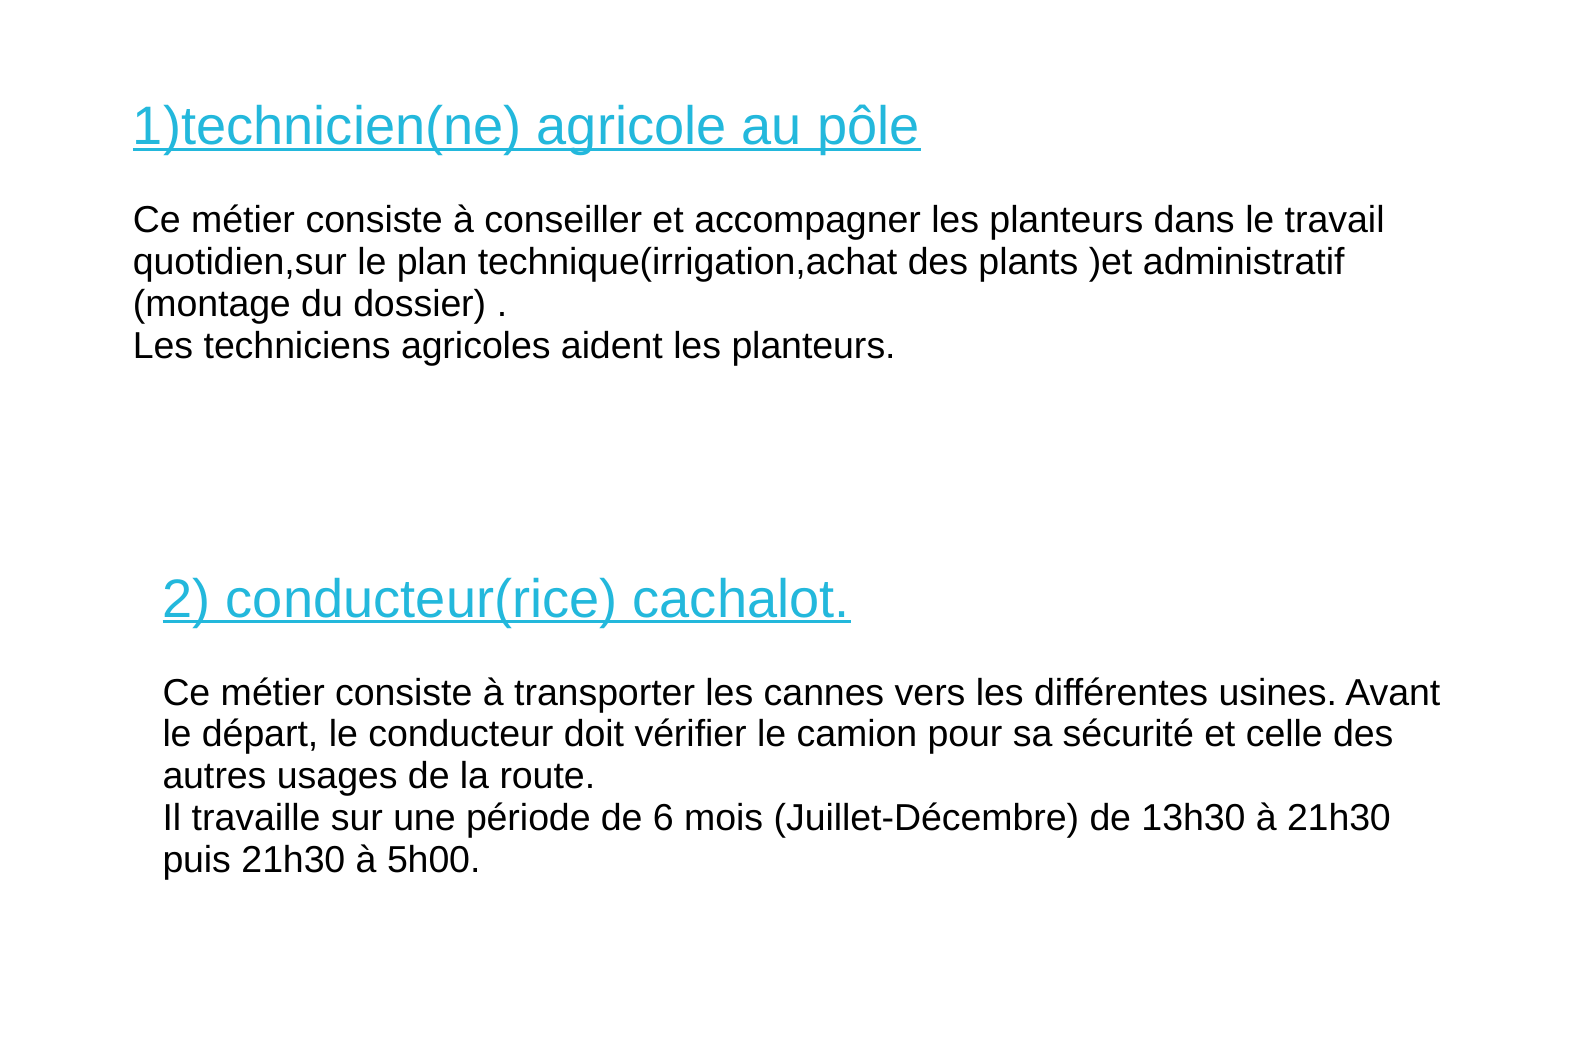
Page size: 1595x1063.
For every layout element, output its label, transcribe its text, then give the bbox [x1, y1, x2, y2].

text_box 1)technicien(ne) agricole au pôle Ce métier consiste à conseiller et accompagner les planteurs dans le travail quotidien,sur le plan technique(irrigation,achat des plants )et administratif (montage du dossier) . Les techniciens agricoles aident les planteurs. [118, 88, 1477, 375]
text_box 2) conducteur(rice) cachalot. Ce métier consiste à transporter les cannes vers les différentes usines. Avant le départ, le conducteur doit vérifier le camion pour sa sécurité et celle des autres usages de la route. Il travaille sur une période de 6 mois (Juillet-Décembre) de 13h30 à 21h30 puis 21h30 à 5h00. [147, 561, 1477, 889]
